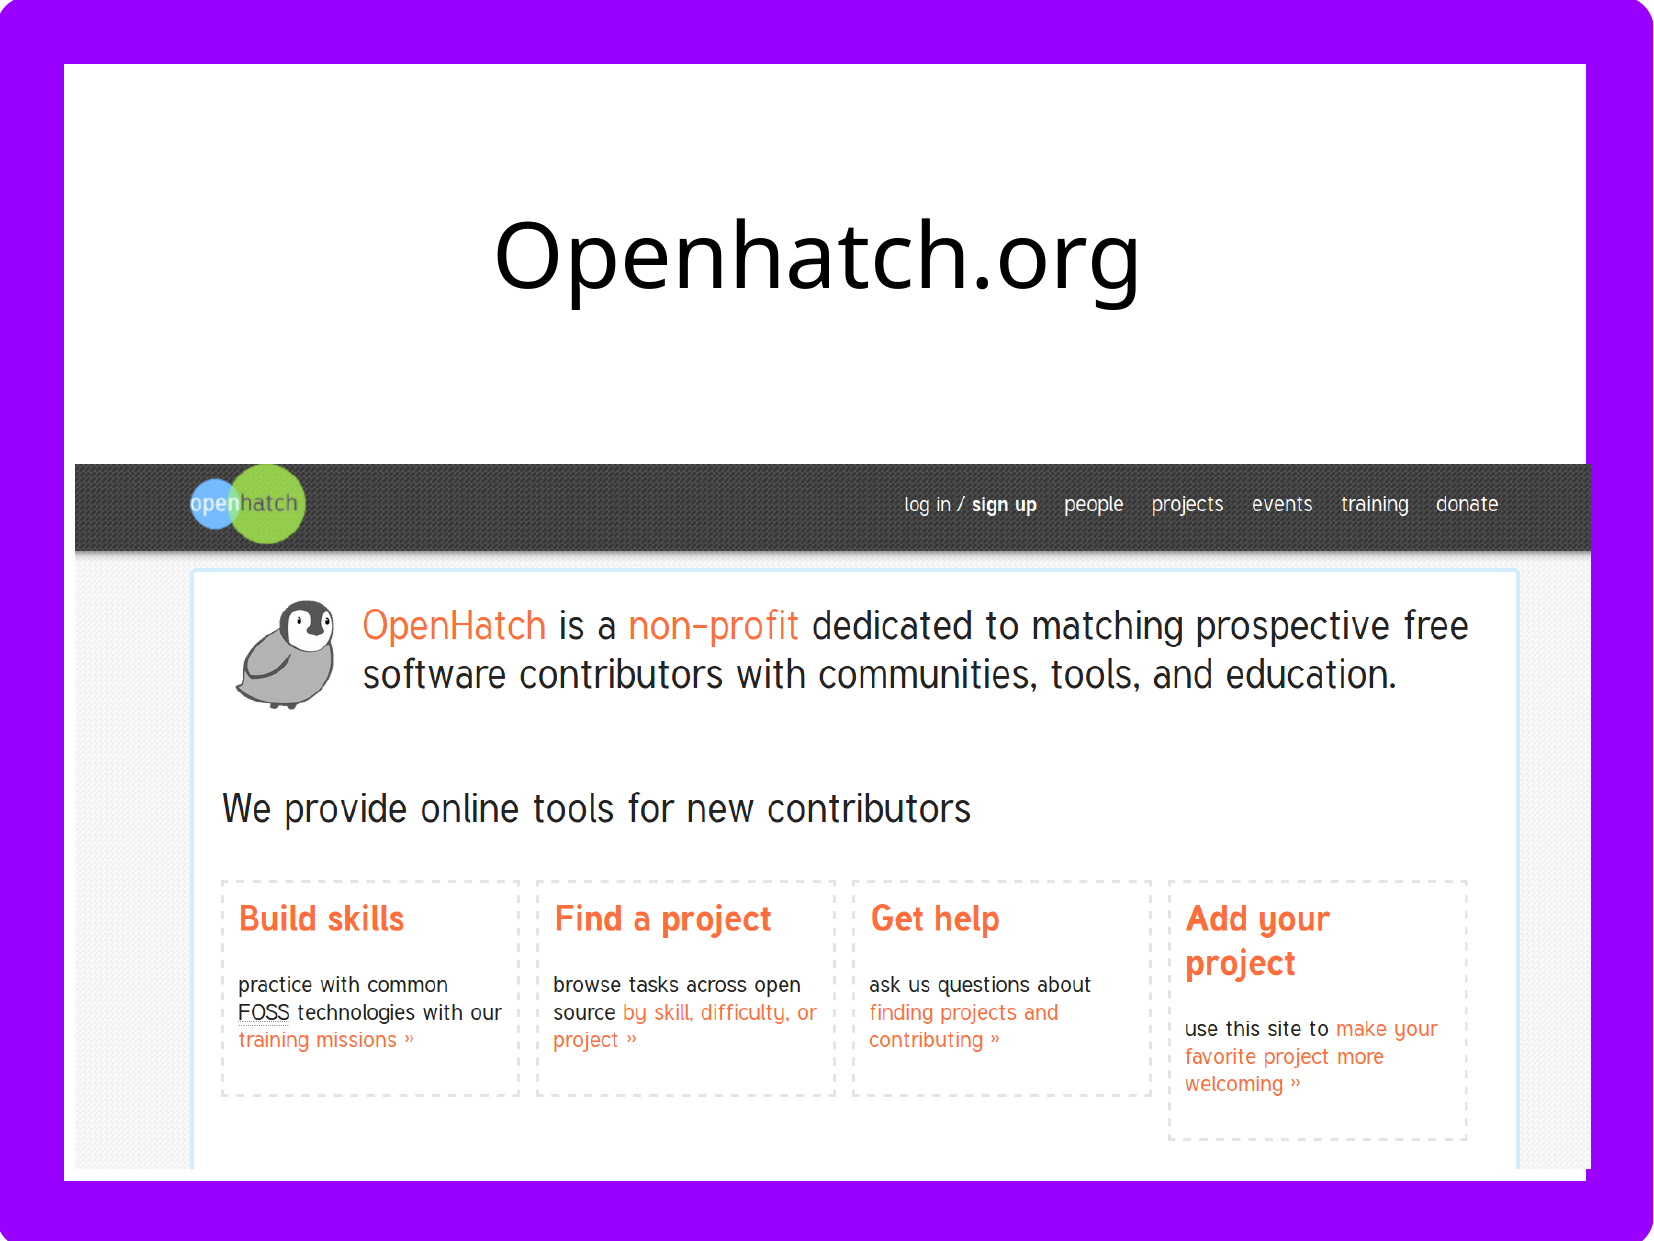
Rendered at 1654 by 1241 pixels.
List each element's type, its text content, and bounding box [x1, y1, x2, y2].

picture [75, 464, 1591, 1169]
title Openhatch.org [75, 150, 1563, 358]
